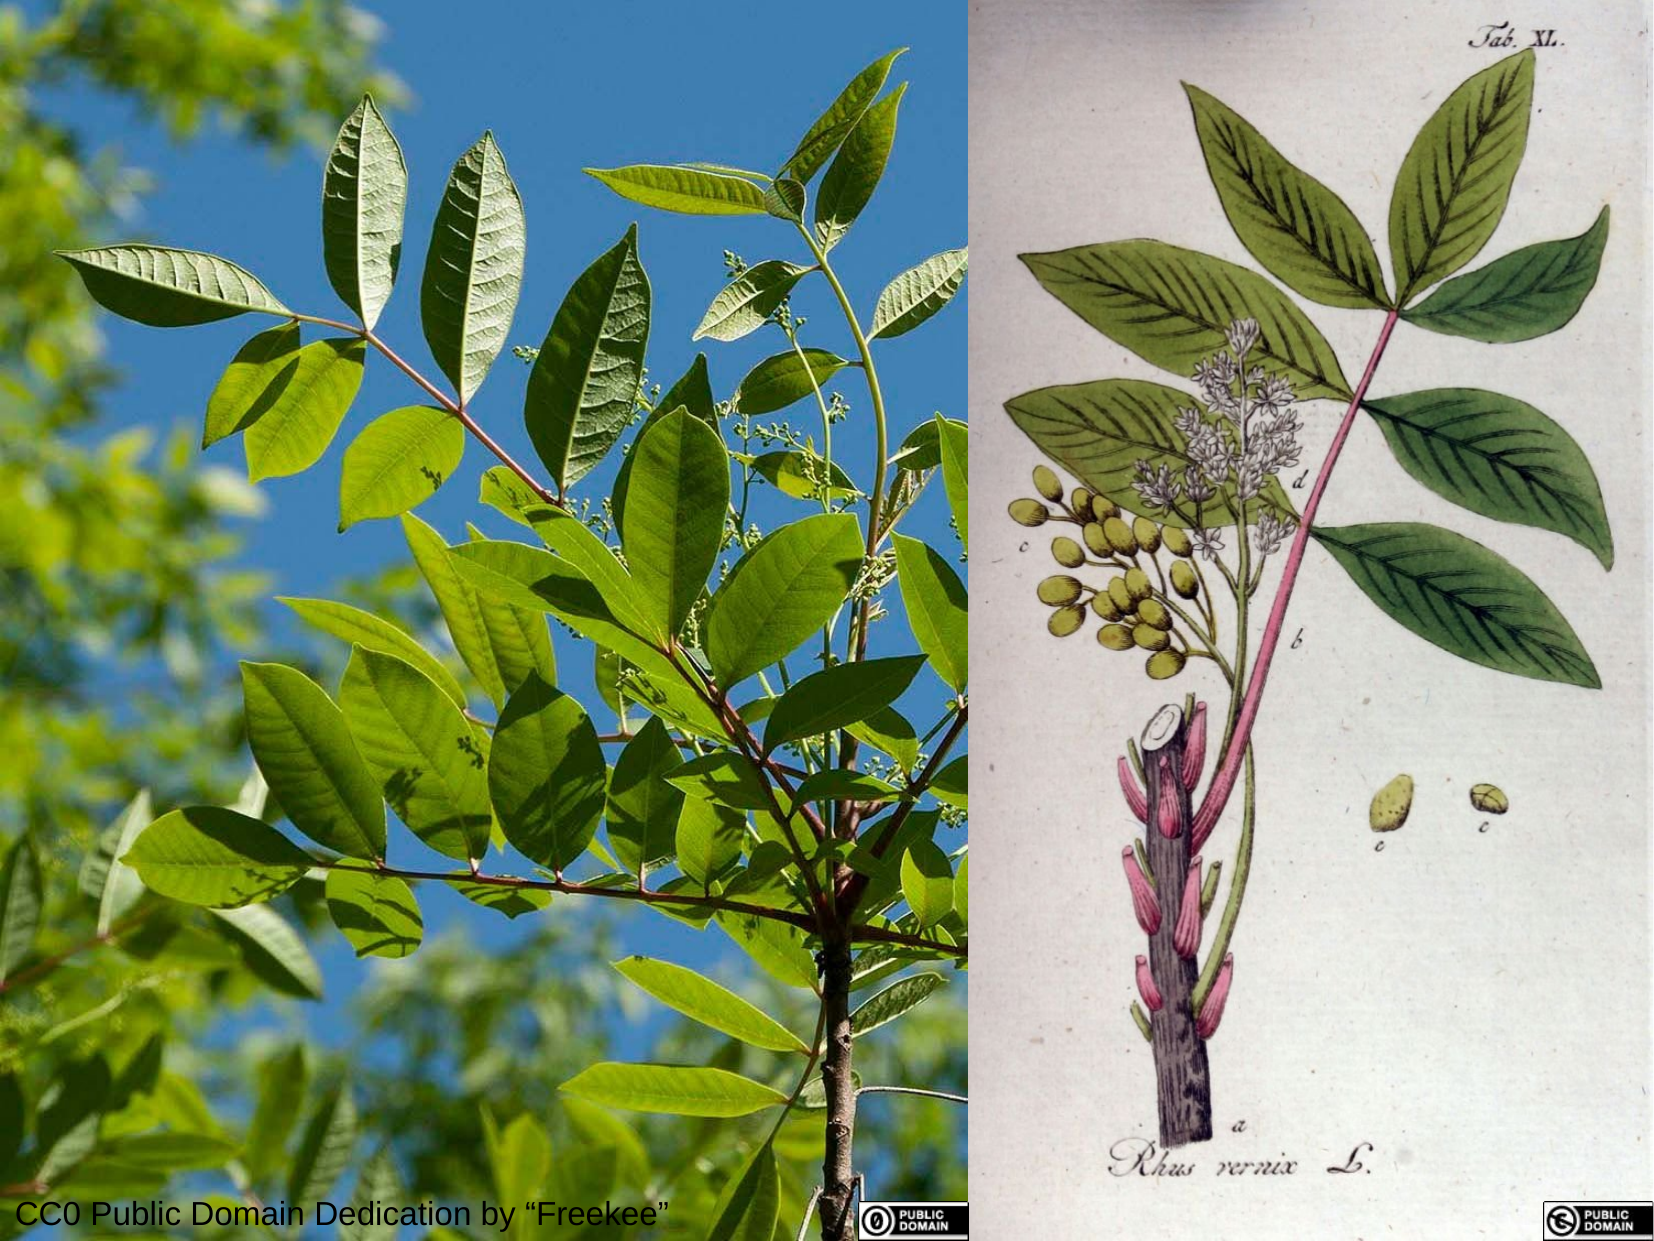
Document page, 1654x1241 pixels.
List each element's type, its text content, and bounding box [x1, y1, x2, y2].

picture [0, 0, 1654, 1241]
text_box CC0 Public Domain Dedication by “Freekee” [0, 1188, 685, 1241]
